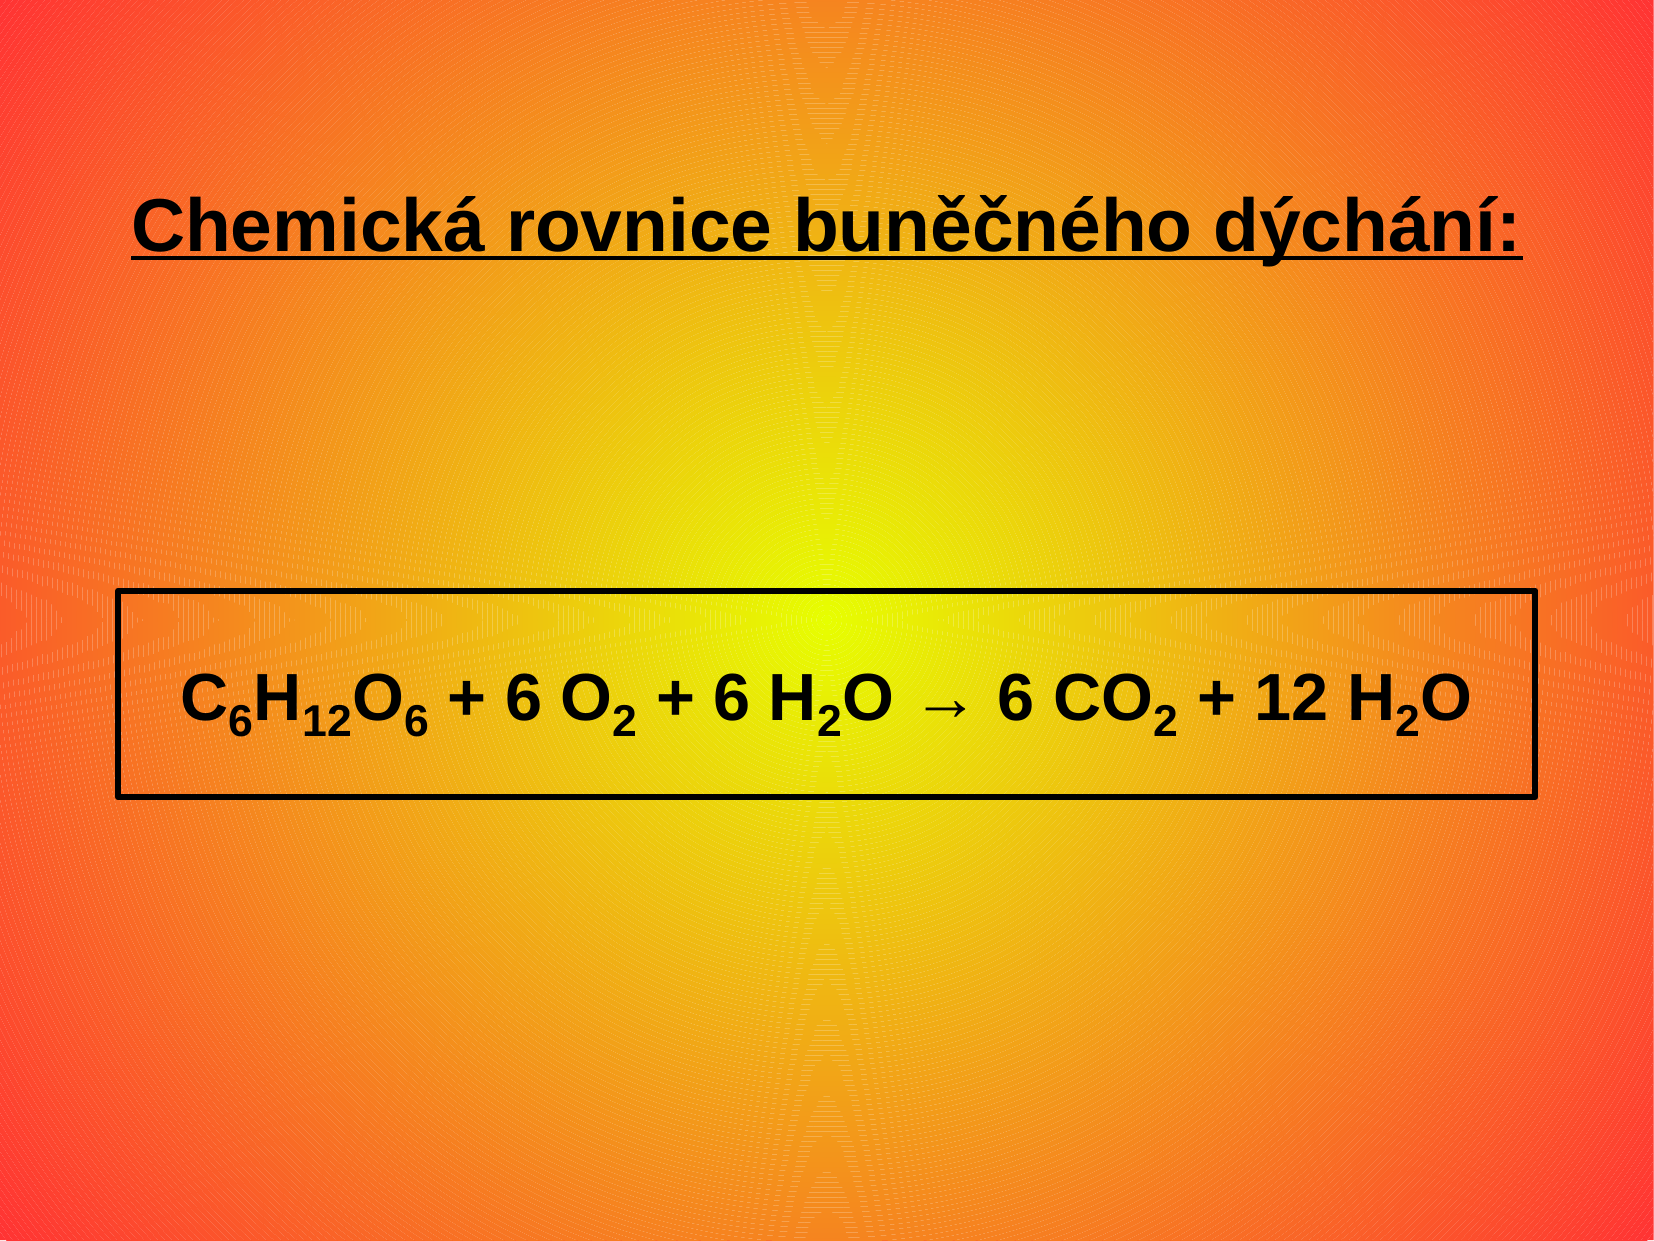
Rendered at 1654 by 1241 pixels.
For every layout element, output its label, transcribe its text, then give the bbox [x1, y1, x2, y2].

title Chemická rovnice buněčného dýchání: [82, 117, 1571, 290]
subtitle C6H12O6 + 6 O2 + 6 H2O → 6 CO2 + 12 H2O [82, 290, 1571, 1109]
